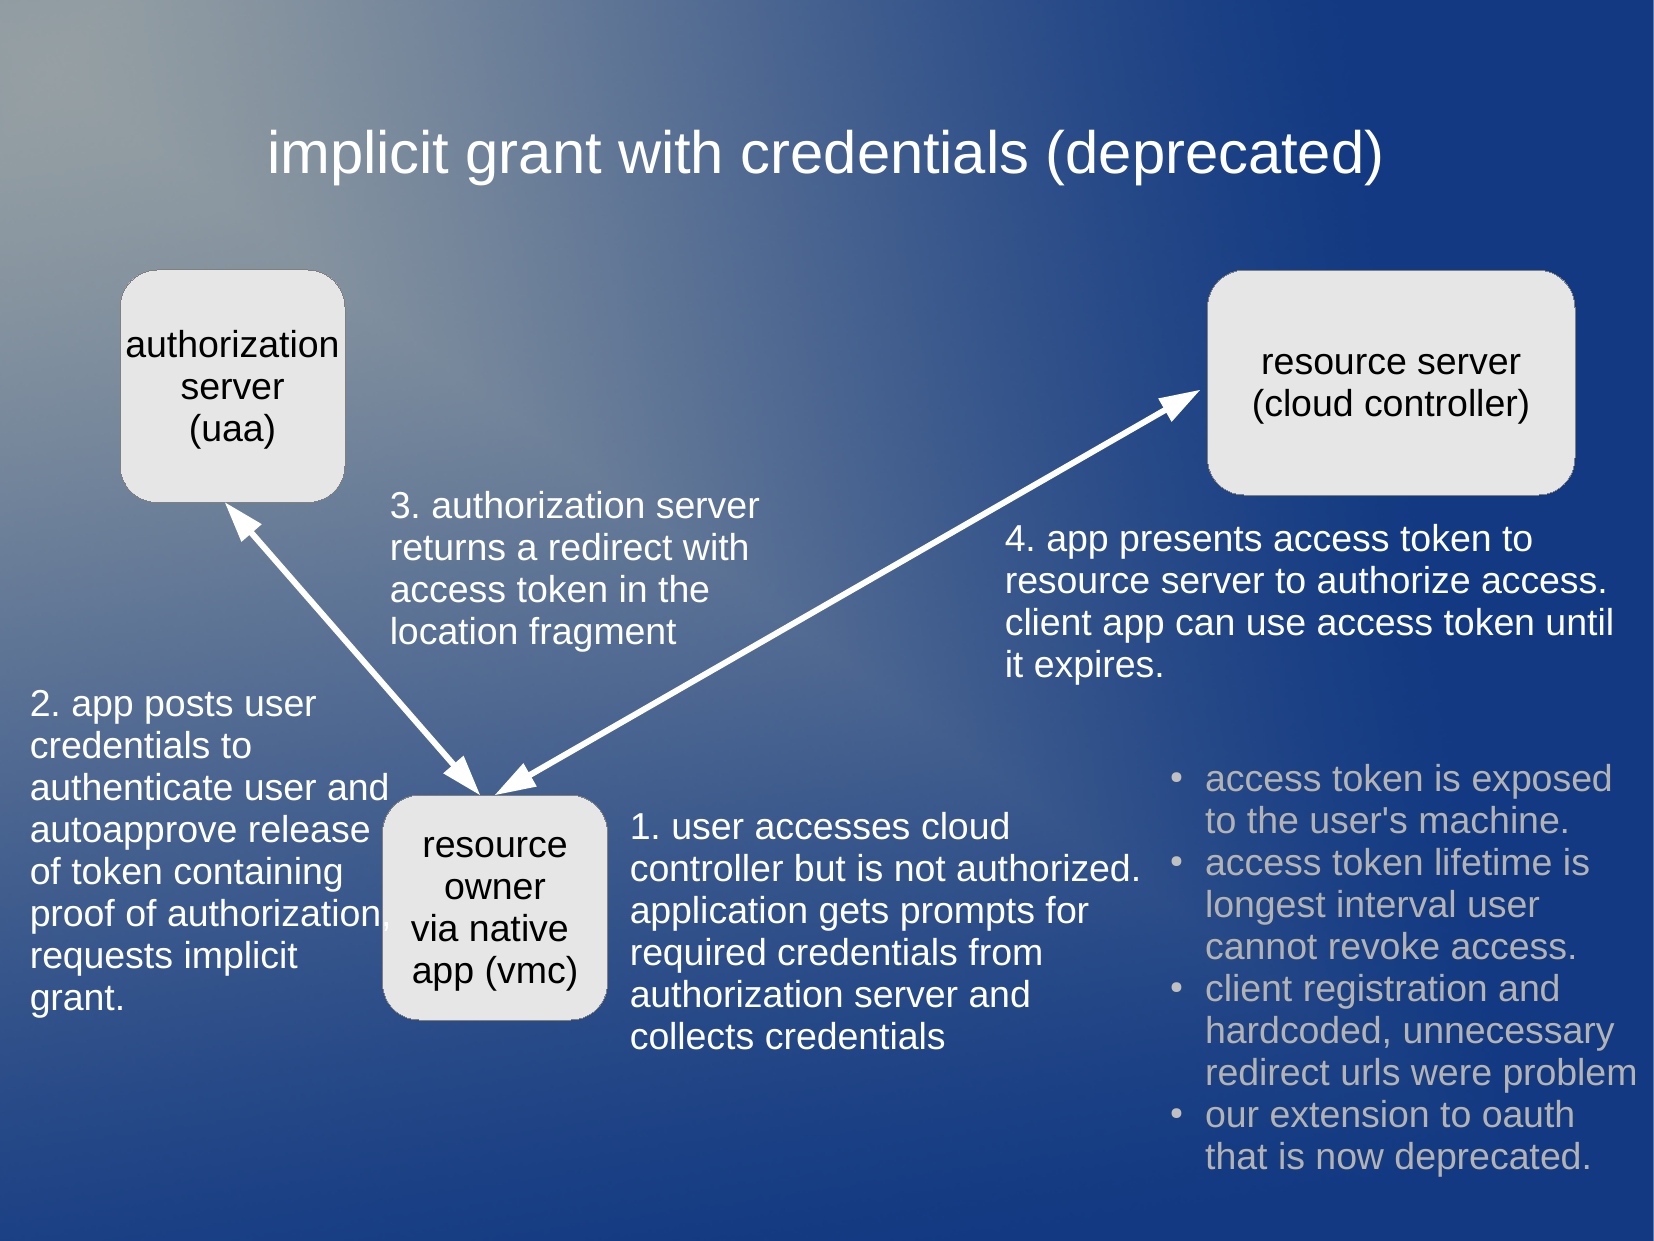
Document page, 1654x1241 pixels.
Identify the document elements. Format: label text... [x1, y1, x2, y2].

text_box 4. app presents access token to resource server to authorize access. client app can use access token until it expires. [990, 510, 1636, 693]
text_box 3. authorization server returns a redirect with access token in the location fragment [375, 477, 796, 661]
text_box 1. user accesses cloud controller but is not authorized. application gets prompts for required credentials from authorization server and collects credentials [615, 798, 1155, 1065]
text_box authorization server (uaa) [120, 269, 346, 503]
text_box resource server (cloud controller) [1207, 270, 1576, 496]
text_box resource owner via native app (vmc) [451, 795, 608, 1021]
picture [0, 0, 1654, 1241]
title implicit grant with credentials (deprecated) [82, 49, 1571, 257]
text_box access token is exposed to the user's machine. access token lifetime is longest interval user cannot revoke access. client registration and hardcoded, unnecessary redirect urls were problem our extension to oauth that is now deprecated. [1155, 750, 1654, 1186]
text_box 2. app posts user credentials to authenticate user and autoapprove release of token containing proof of authorization, requests implicit grant. [15, 675, 451, 1026]
